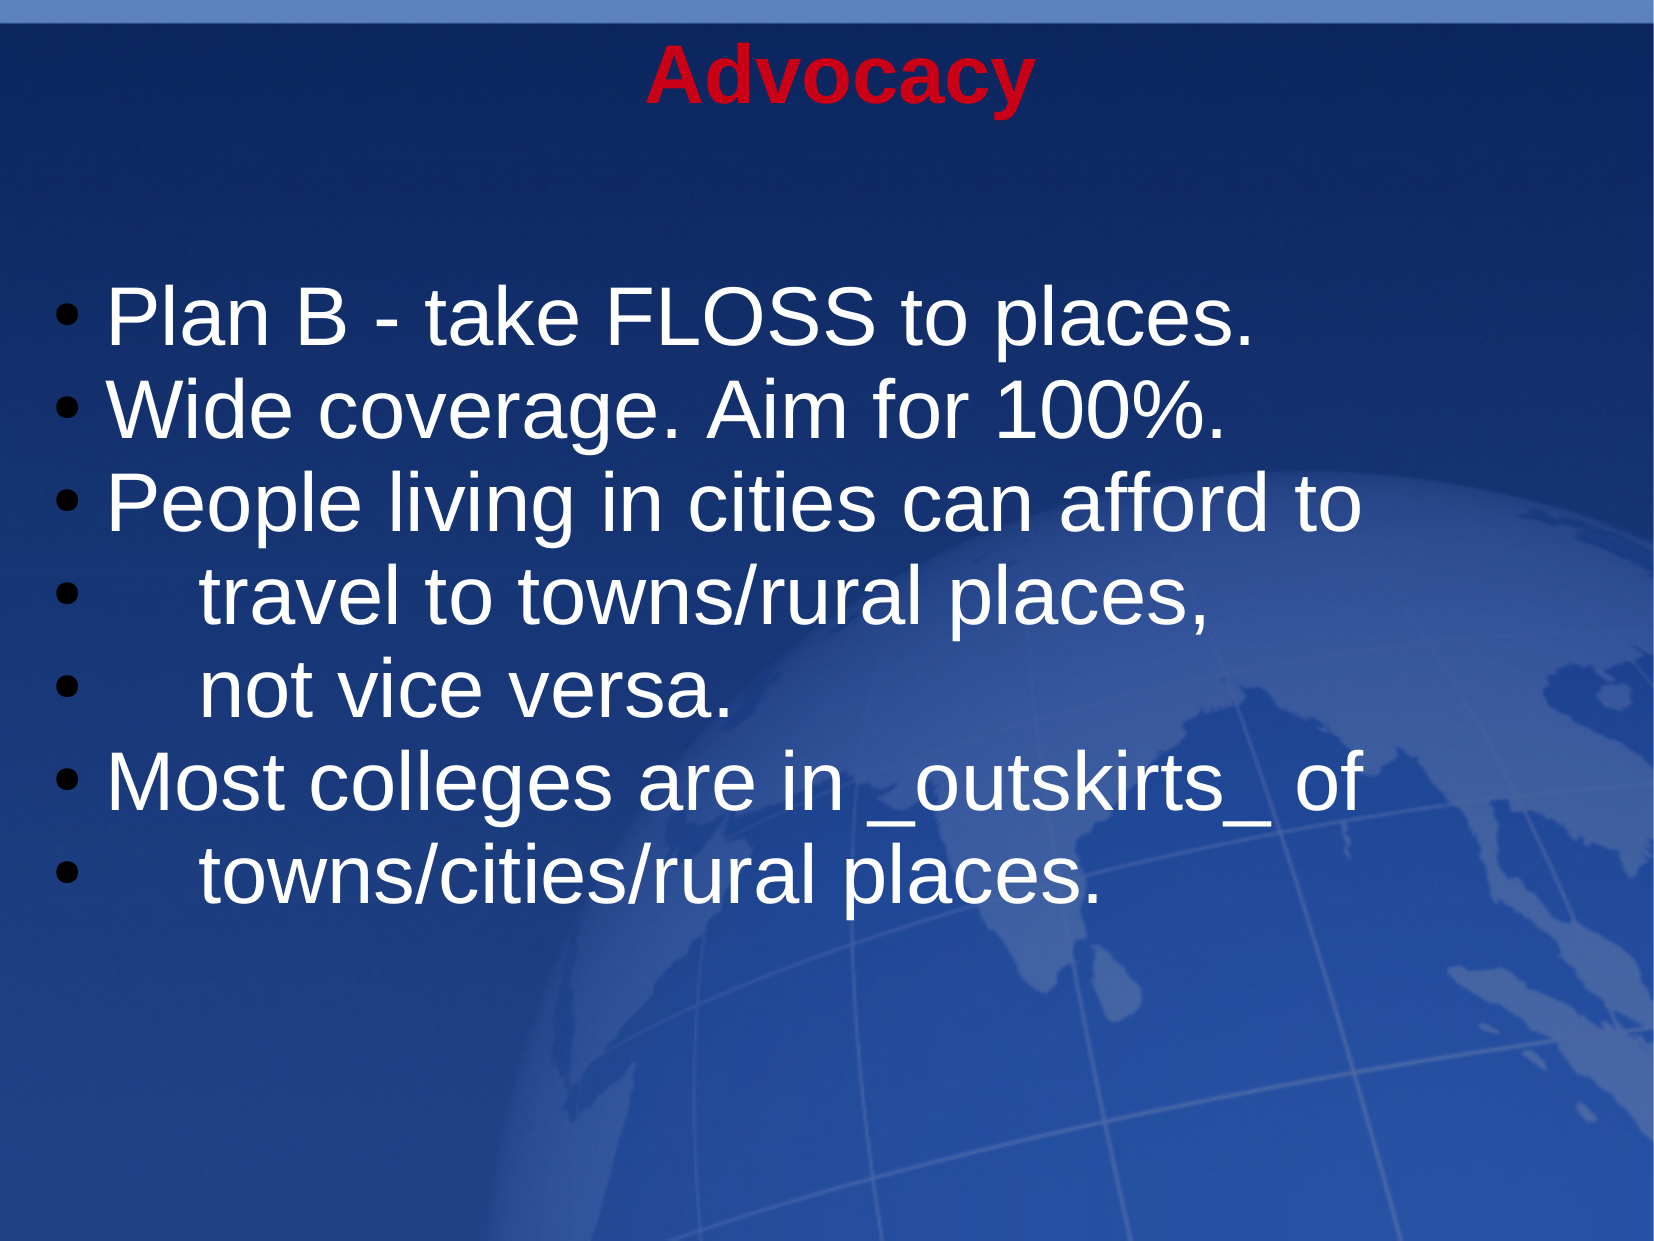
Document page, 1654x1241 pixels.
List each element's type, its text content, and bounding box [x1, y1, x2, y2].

picture [0, 0, 1654, 1241]
text_box Advocacy [109, 20, 1573, 143]
text_box Plan B - take FLOSS to places. Wide coverage. Aim for 100%. People living in cities can afford to travel to towns/rural places, not vice versa. Most colleges are in _outskirts_ of towns/cities/rural places. [37, 262, 1576, 1051]
